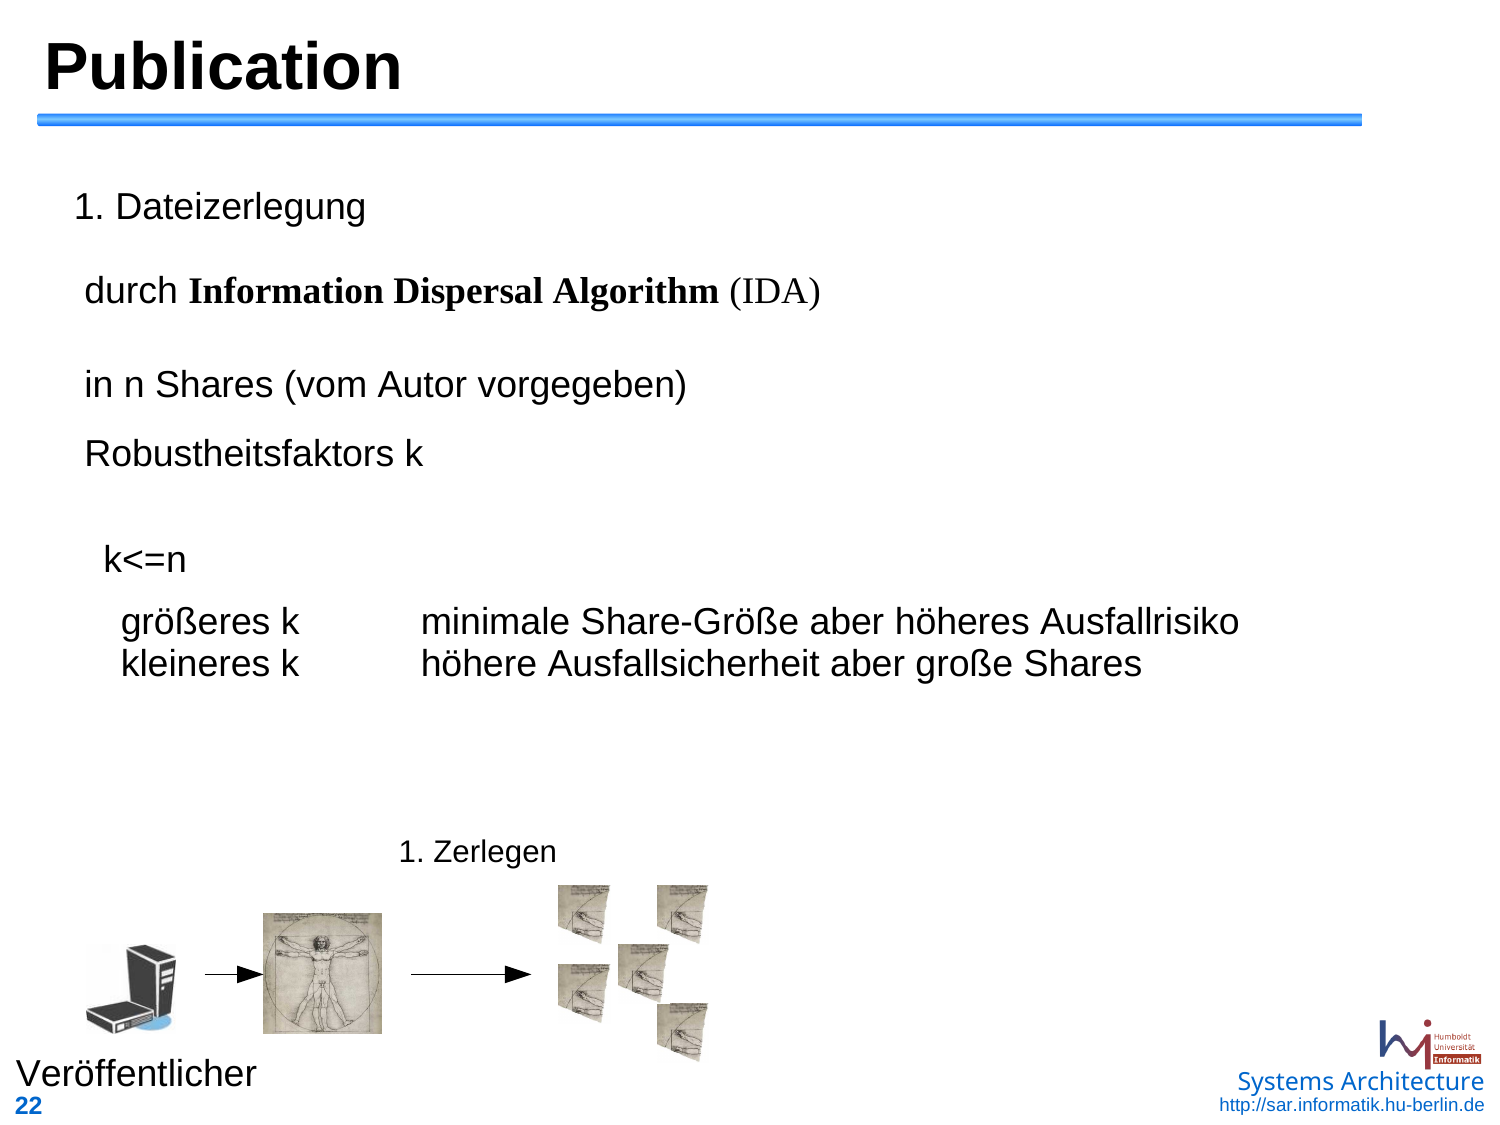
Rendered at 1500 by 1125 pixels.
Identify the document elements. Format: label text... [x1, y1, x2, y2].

text_box Veröffentlicher [1, 1045, 272, 1103]
text_box in n Shares (vom Autor vorgegeben) [59, 356, 712, 414]
text_box größeres k minimale Share-Größe aber höheres Ausfallrisiko kleineres k höhere Ausfallsicherheit aber große Shares [106, 592, 1256, 692]
picture [558, 885, 611, 945]
text_box Robustheitsfaktors k [59, 425, 459, 483]
picture [558, 964, 611, 1024]
text_box 1. Zerlegen [383, 826, 591, 877]
picture [86, 944, 176, 1034]
picture [1376, 1016, 1483, 1071]
text_box k<=n [88, 531, 202, 589]
picture [263, 913, 382, 1034]
title Publication [29, 20, 1500, 114]
picture [618, 885, 709, 1063]
text_box 1. Dateizerlegung durch Information Dispersal Algorithm (IDA) [59, 178, 856, 321]
